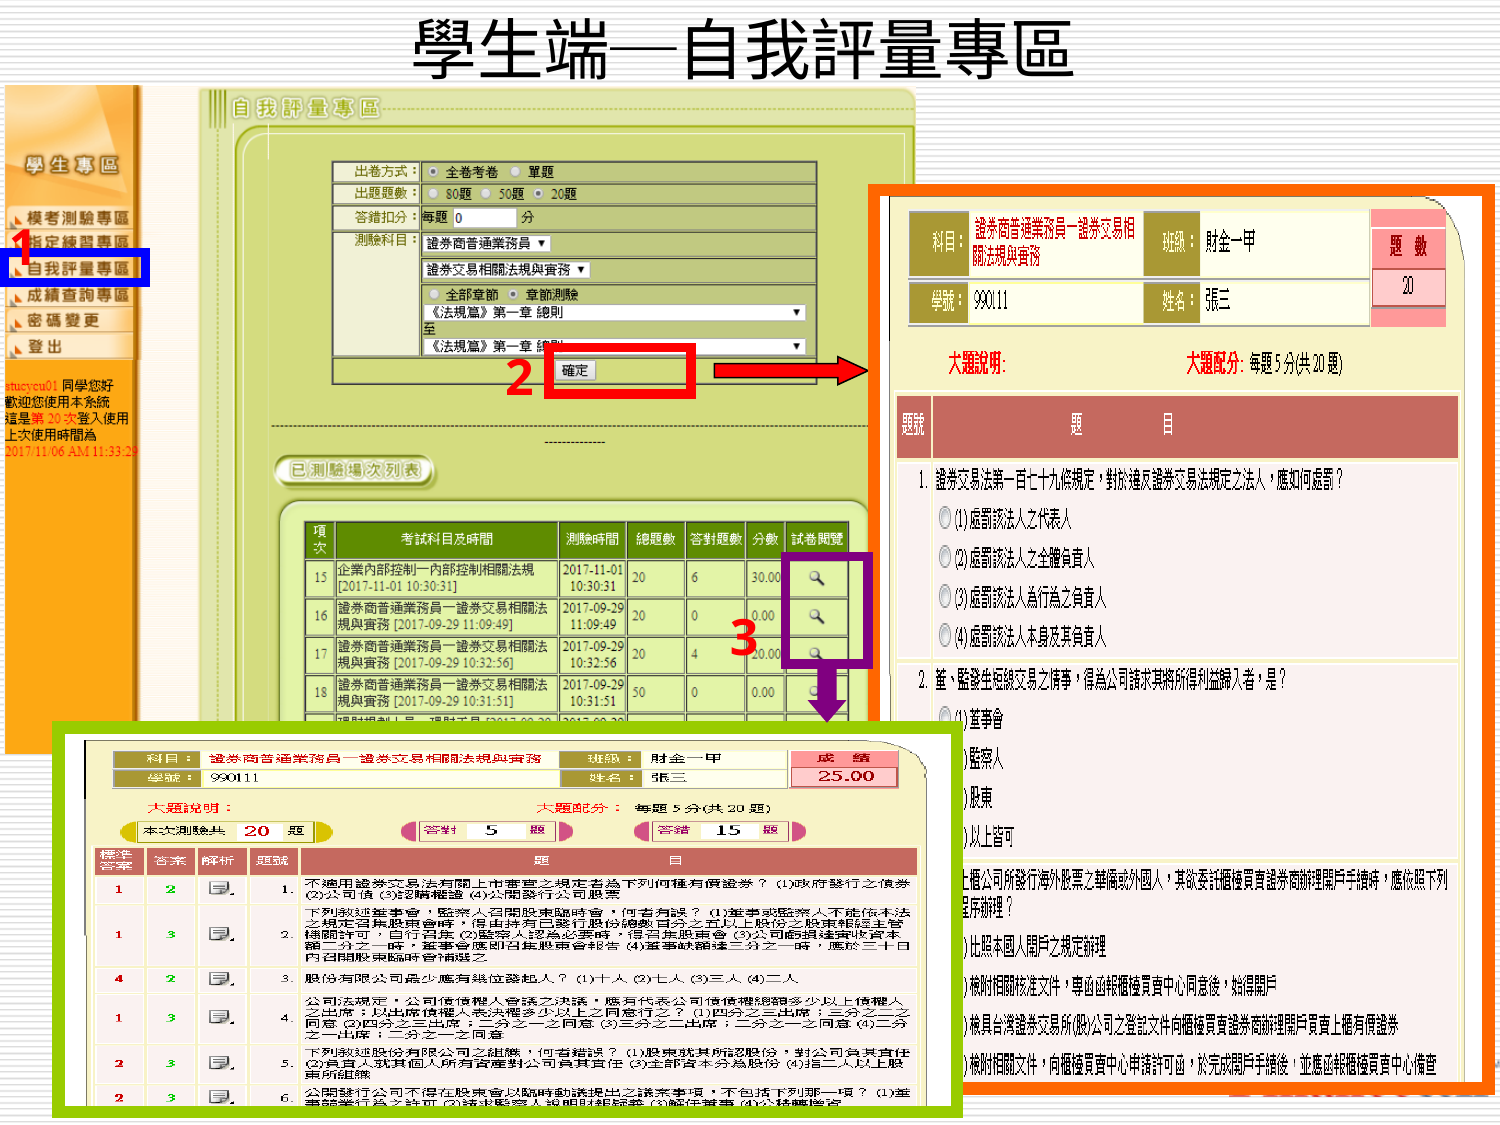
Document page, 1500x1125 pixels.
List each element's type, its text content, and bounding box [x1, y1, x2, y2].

text_box [809, 663, 845, 722]
text_box 2 [554, 352, 585, 389]
text_box 3 [714, 597, 774, 651]
picture [4, 85, 916, 754]
text_box 1 [0, 208, 76, 284]
picture [76, 257, 141, 278]
text_box 學生端─自我評量專區 [183, 0, 1306, 96]
text_box [714, 356, 868, 385]
text_box 2 [490, 338, 585, 414]
picture [829, 669, 868, 721]
picture [790, 561, 863, 659]
picture [64, 733, 951, 1106]
picture [880, 196, 1483, 1083]
